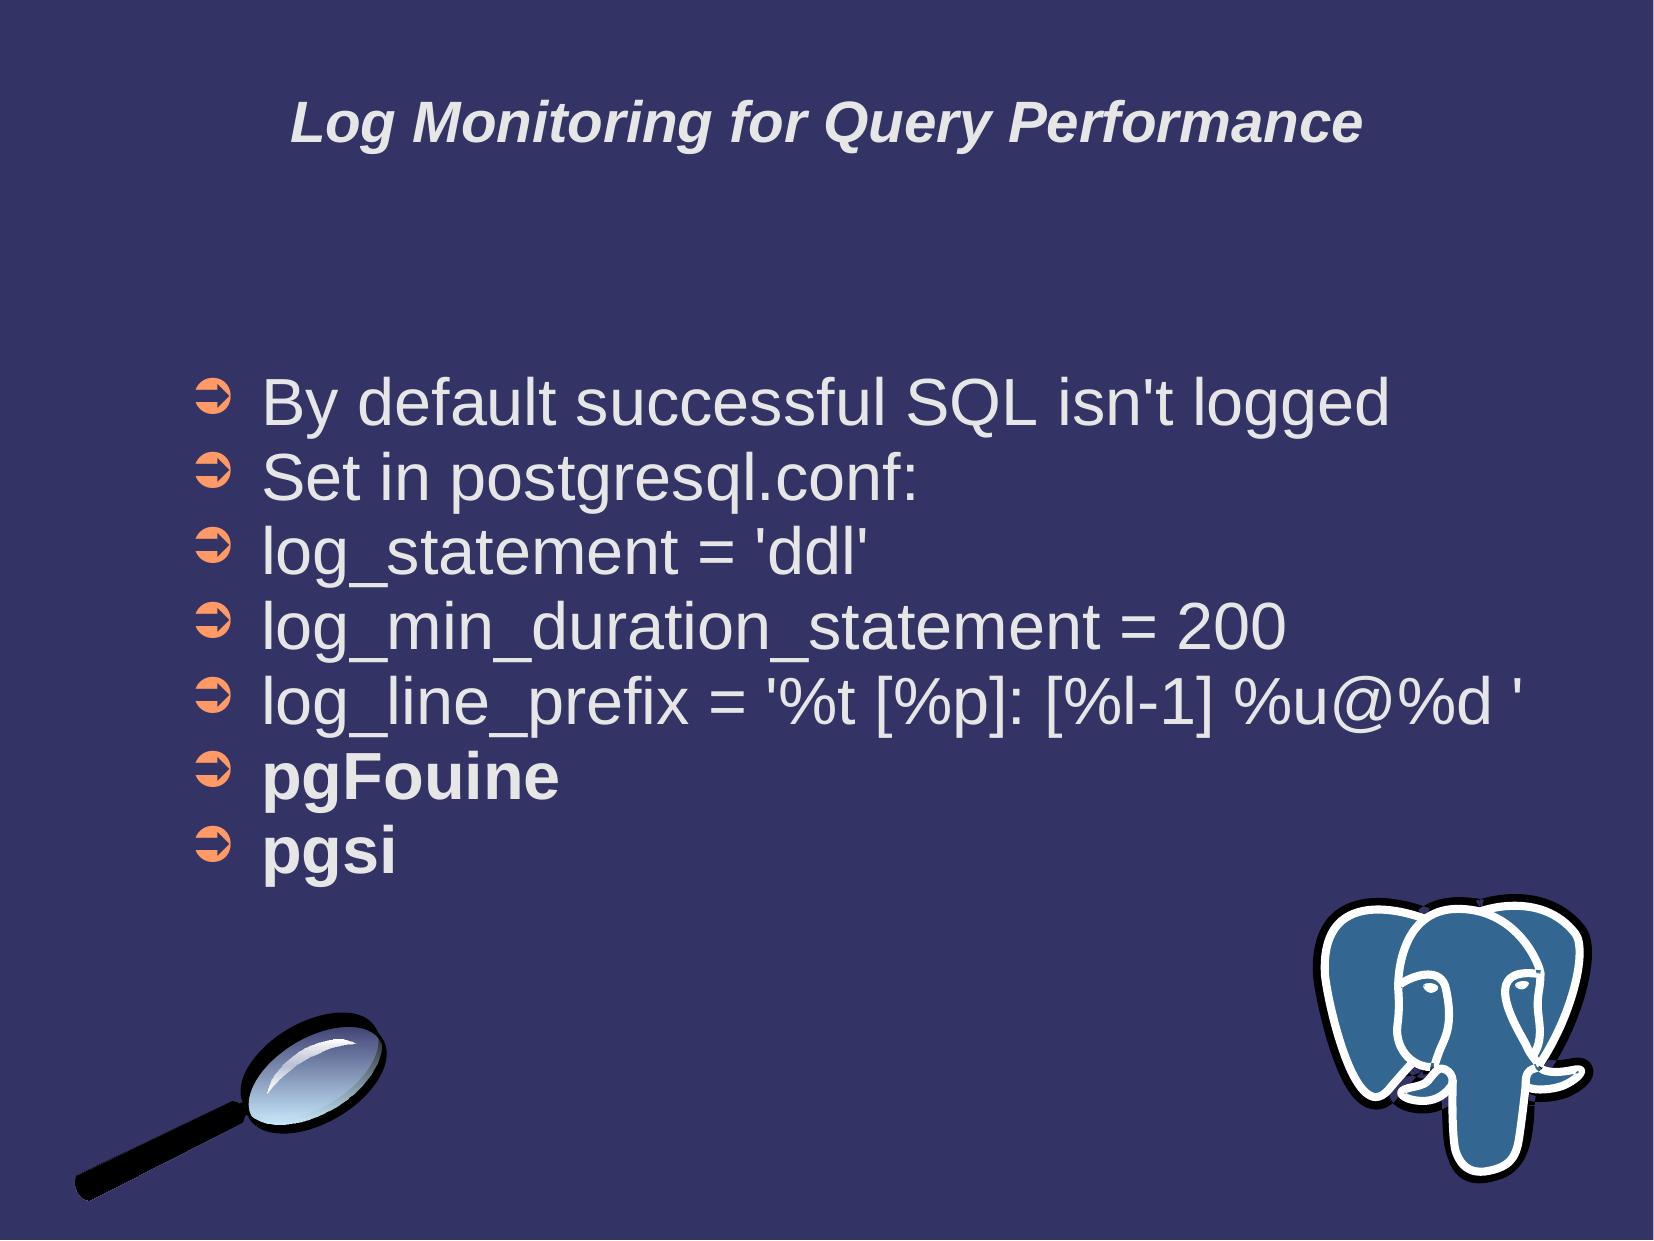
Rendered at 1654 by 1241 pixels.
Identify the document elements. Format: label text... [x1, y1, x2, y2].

title Log Monitoring for Query Performance [121, 19, 1534, 227]
list By default successful SQL isn't logged Set in postgresql.conf: log_statement = 'ddl' log_min_duration_statement = 200 log_line_prefix = '%t [%p]: [%l-1] %u@%d ' pgFouine pgsi [178, 364, 1570, 1184]
